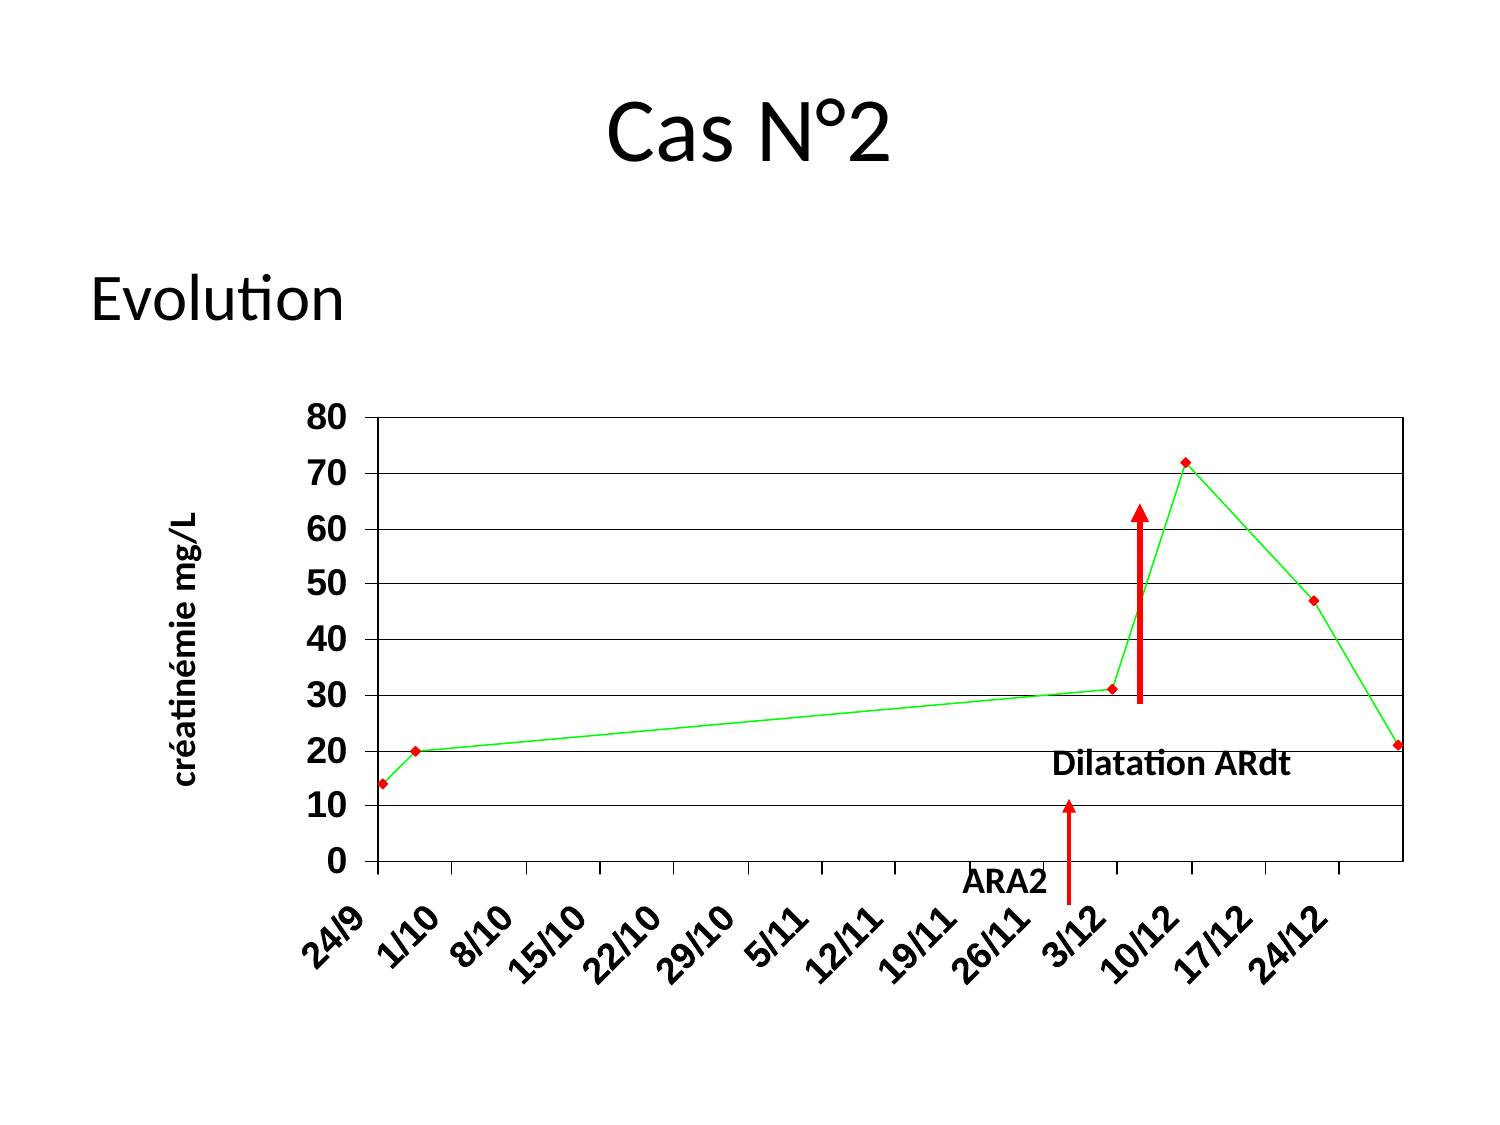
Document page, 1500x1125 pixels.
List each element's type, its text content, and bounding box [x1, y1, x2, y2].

text_box créatinémie mg/L [159, 497, 213, 811]
chart [242, 361, 1427, 1028]
list Evolution [75, 262, 1426, 1006]
title Cas N°2 [75, 45, 1426, 233]
text_box Dilatation ARdt [1037, 739, 1307, 793]
text_box ARA2 [947, 857, 1063, 912]
